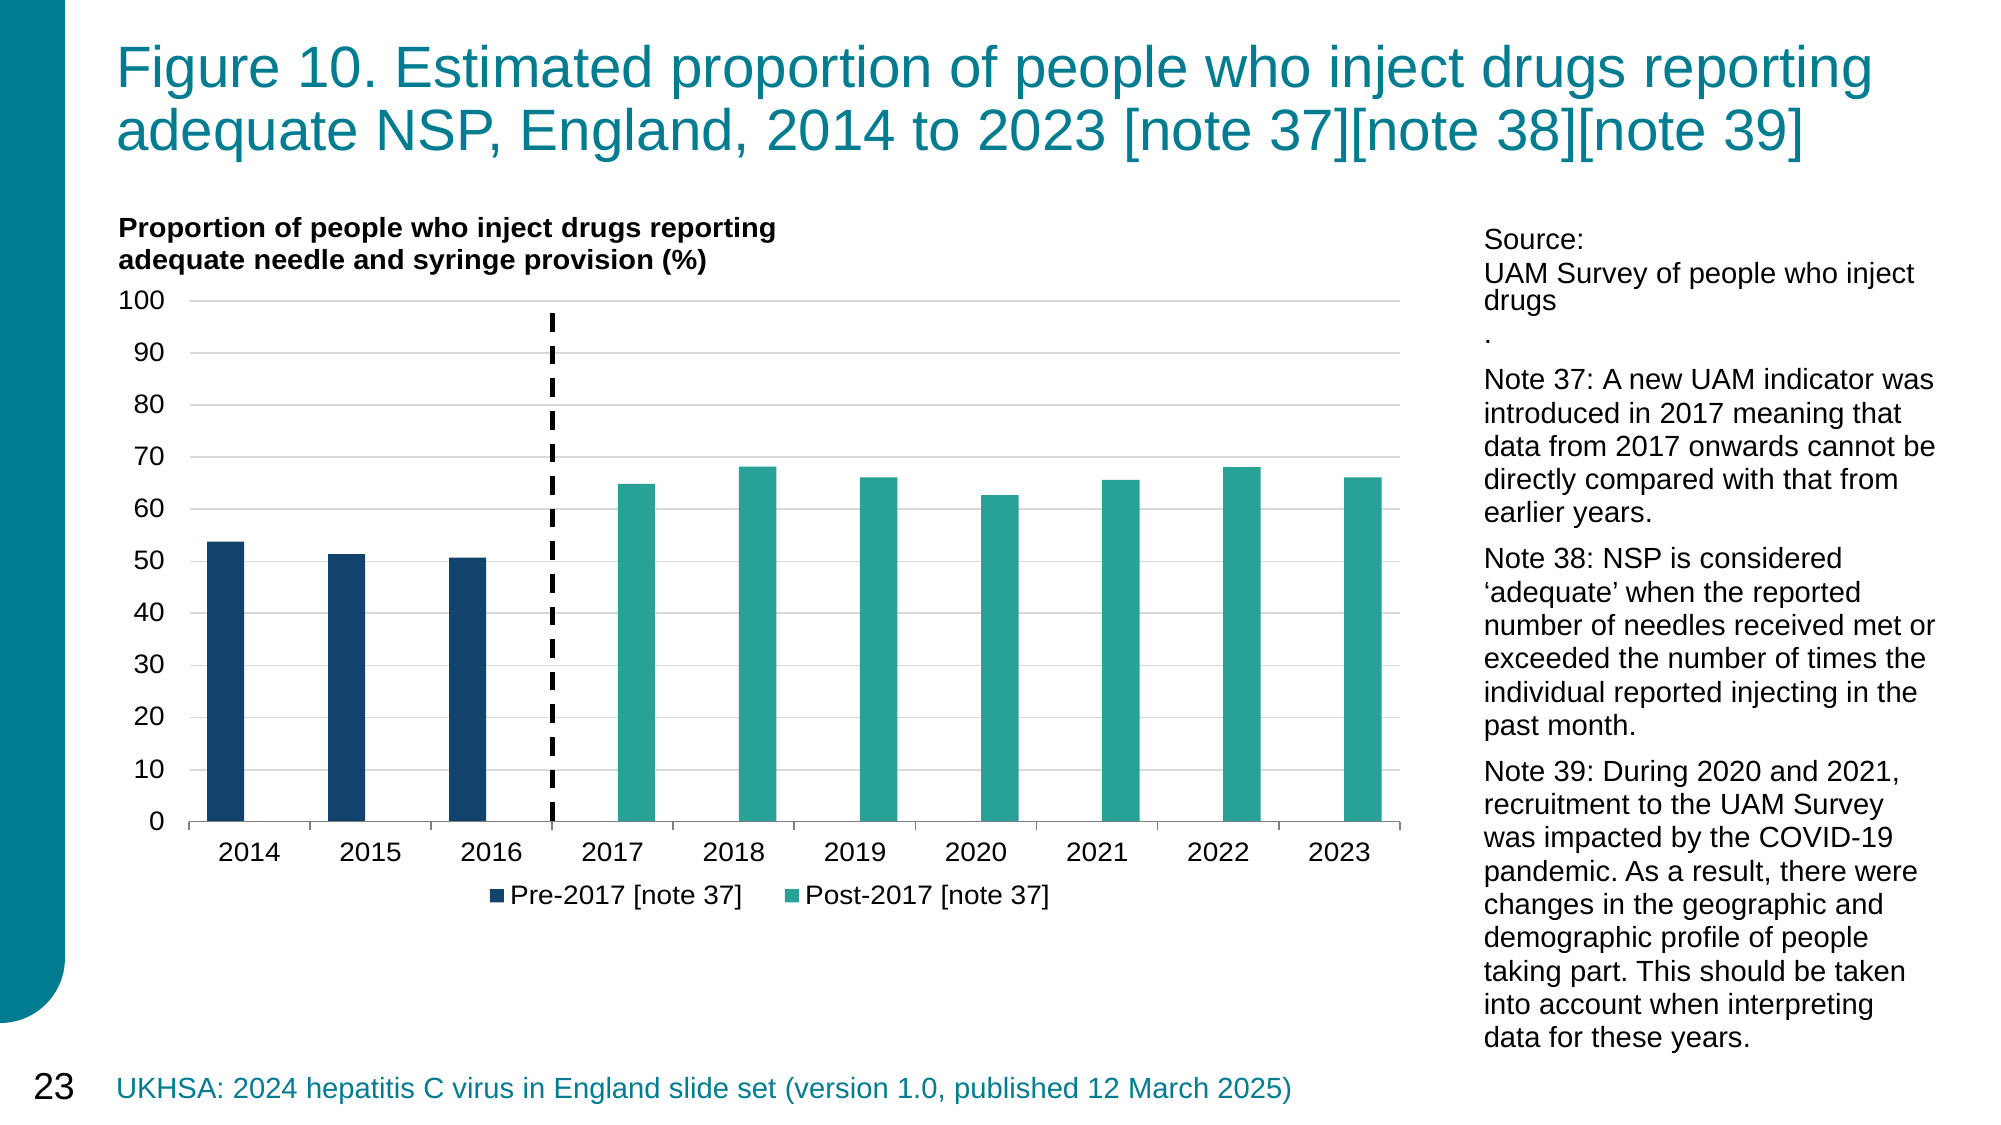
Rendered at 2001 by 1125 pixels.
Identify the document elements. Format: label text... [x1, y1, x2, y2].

title Figure 10. Estimated proportion of people who inject drugs reporting adequate NSP, England, 2014 to 2023 [note 37][note 38][note 39] [101, 29, 1926, 139]
text_box [5, 1054, 103, 1114]
text_box UKHSA: 2024 hepatitis C virus in England slide set (version 1.0, published 12 March 2025) [101, 1056, 1743, 1117]
text_box Source: UAM Survey of people who inject drugs. Note 37: A new UAM indicator was introduced in 2017 meaning that data from 2017 onwards cannot be directly compared with that from earlier years. Note 38: NSP is considered ‘adequate’ when the reported number of needles received met or exceeded the number of times the individual reported injecting in the past month. Note 39: During 2020 and 2021, recruitment to the UAM Survey was impacted by the COVID-19 pandemic. As a result, there were changes in the geographic and demographic profile of people taking part. This should be taken into account when interpreting data for these years. [1468, 214, 1953, 1051]
picture [102, 177, 1424, 918]
